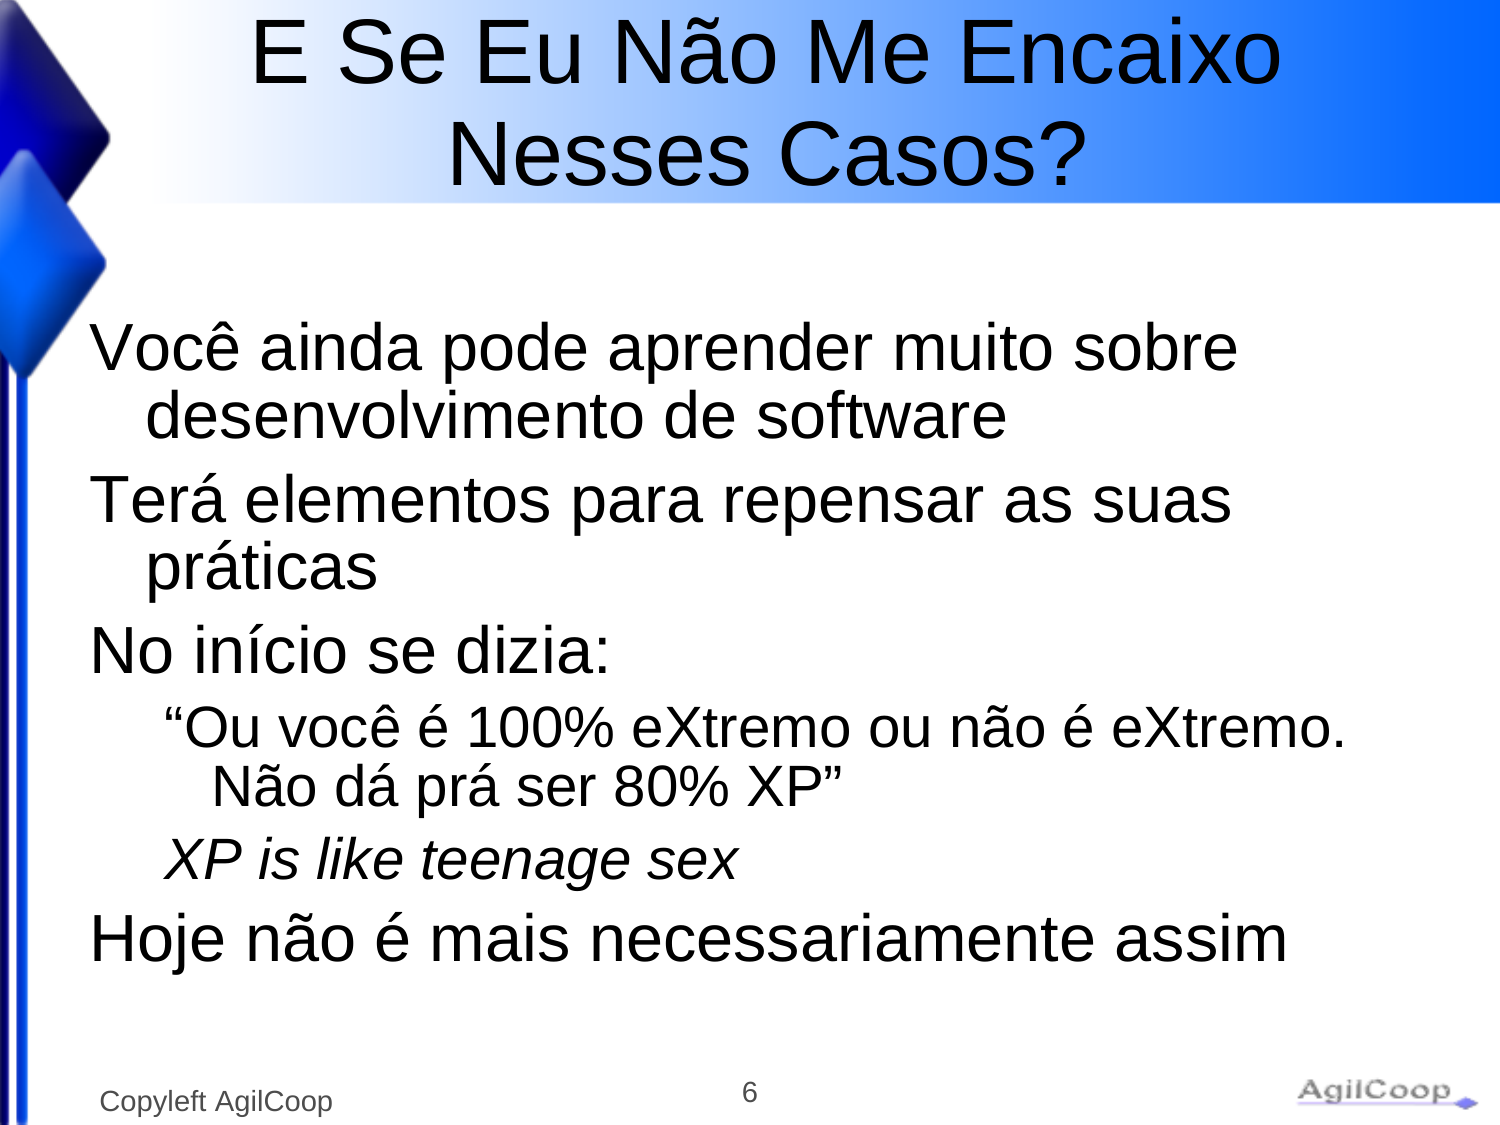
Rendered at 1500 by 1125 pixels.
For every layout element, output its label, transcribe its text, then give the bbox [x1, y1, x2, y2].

title E Se Eu Não Me Encaixo Nesses Casos? [169, 0, 1367, 221]
list Você ainda pode aprender muito sobre desenvolvimento de software Terá elementos para repensar as suas práticas No início se dizia: “Ou você é 100% eXtremo ou não é eXtremo. Não dá prá ser 80% XP” XP is like teenage sex Hoje não é mais necessariamente assim [74, 309, 1417, 1038]
picture [0, 0, 1500, 1125]
